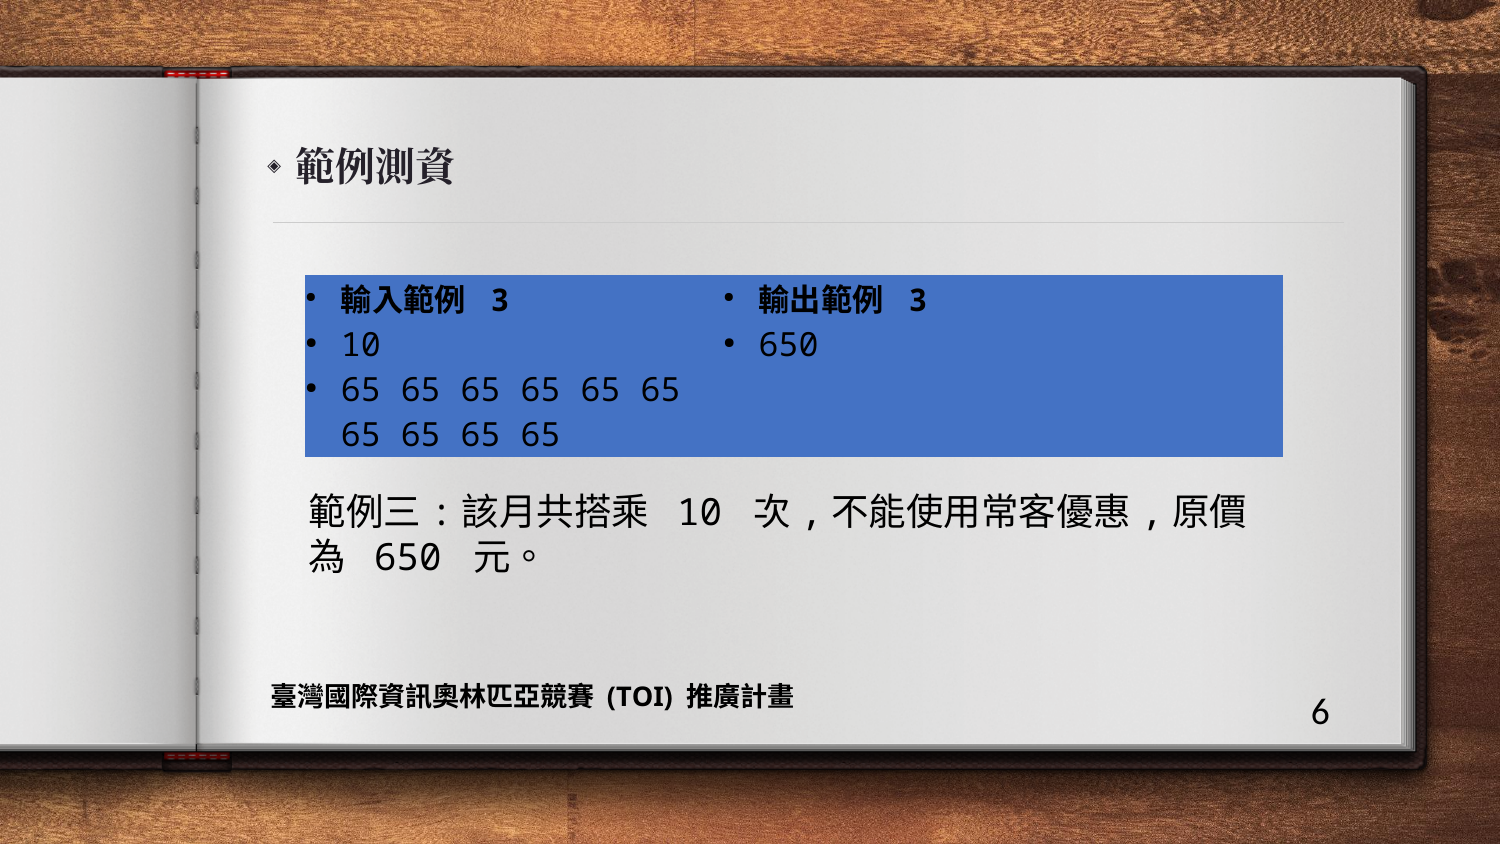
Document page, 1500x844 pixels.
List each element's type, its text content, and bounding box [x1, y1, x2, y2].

list 範例測資 [252, 126, 1194, 205]
table_header 輸出範例 3 650 [723, 275, 1283, 457]
text_box 範例三:該月共搭乘 10 次,不能使用常客優惠,原價為 650 元。 [293, 480, 1283, 587]
table_header 輸入範例 3 10 65 65 65 65 65 65 65 65 65 65 [305, 275, 723, 457]
text_box 6 [1295, 672, 1386, 737]
